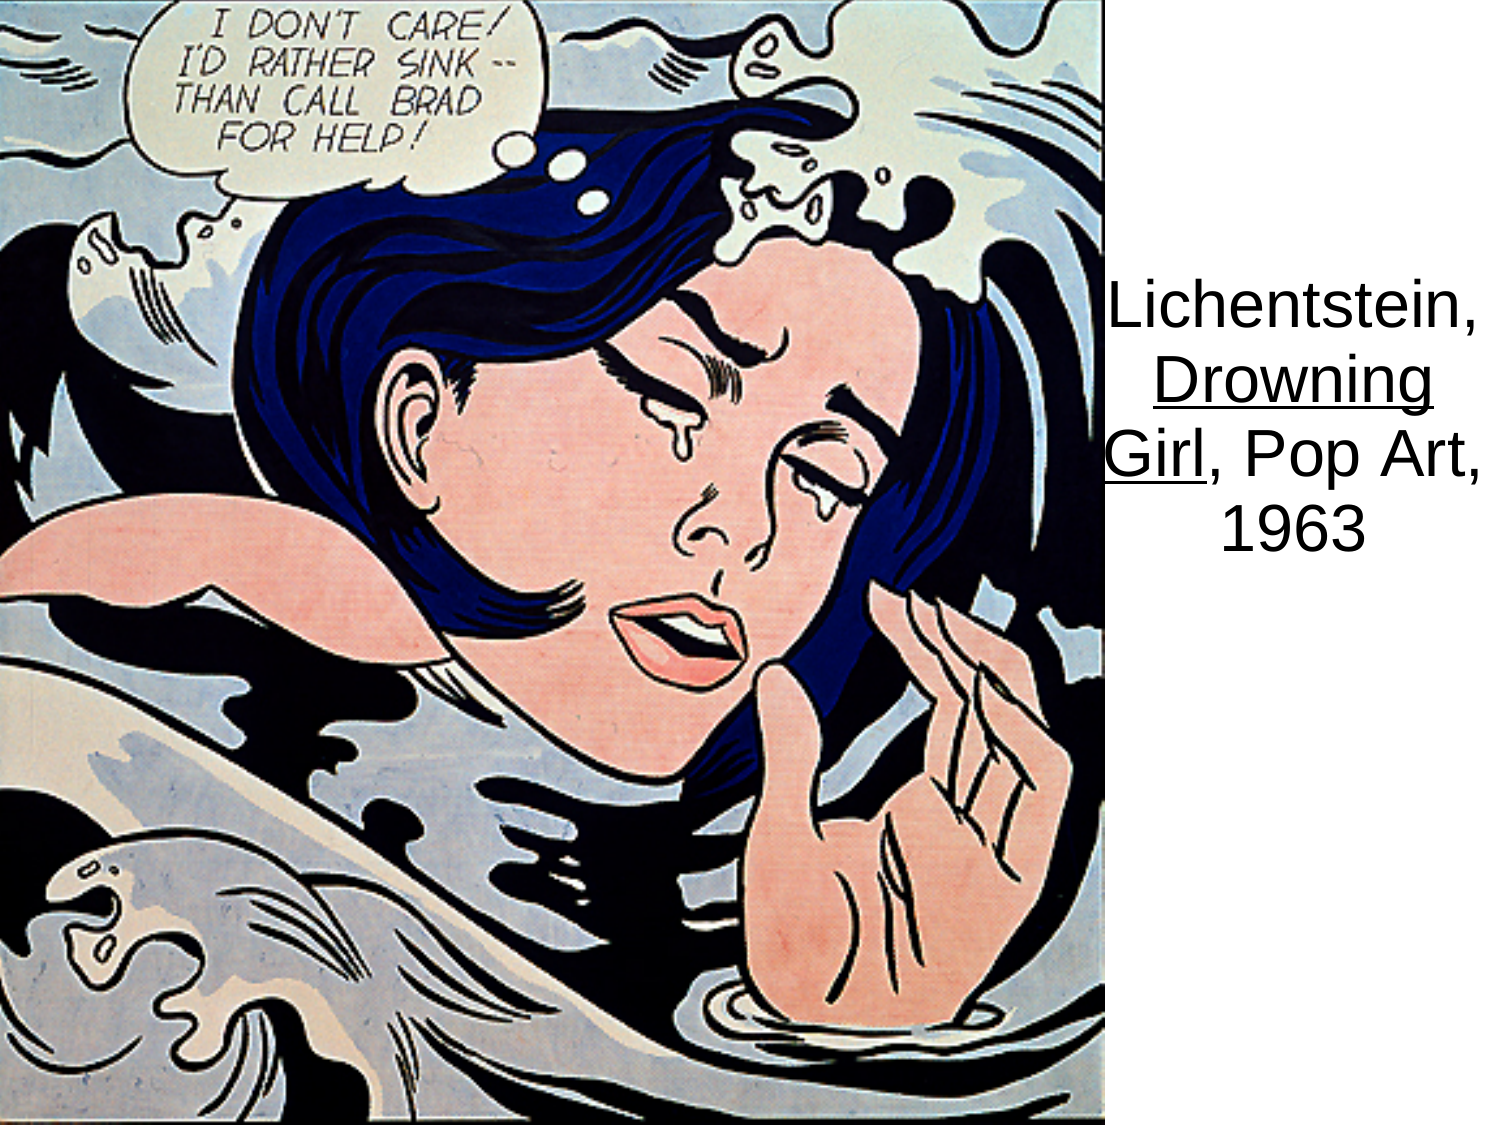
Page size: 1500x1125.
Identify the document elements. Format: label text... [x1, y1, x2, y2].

title Lichentstein, Drowning Girl, Pop Art, 1963 [1105, 45, 1500, 788]
picture [0, 0, 1105, 1125]
